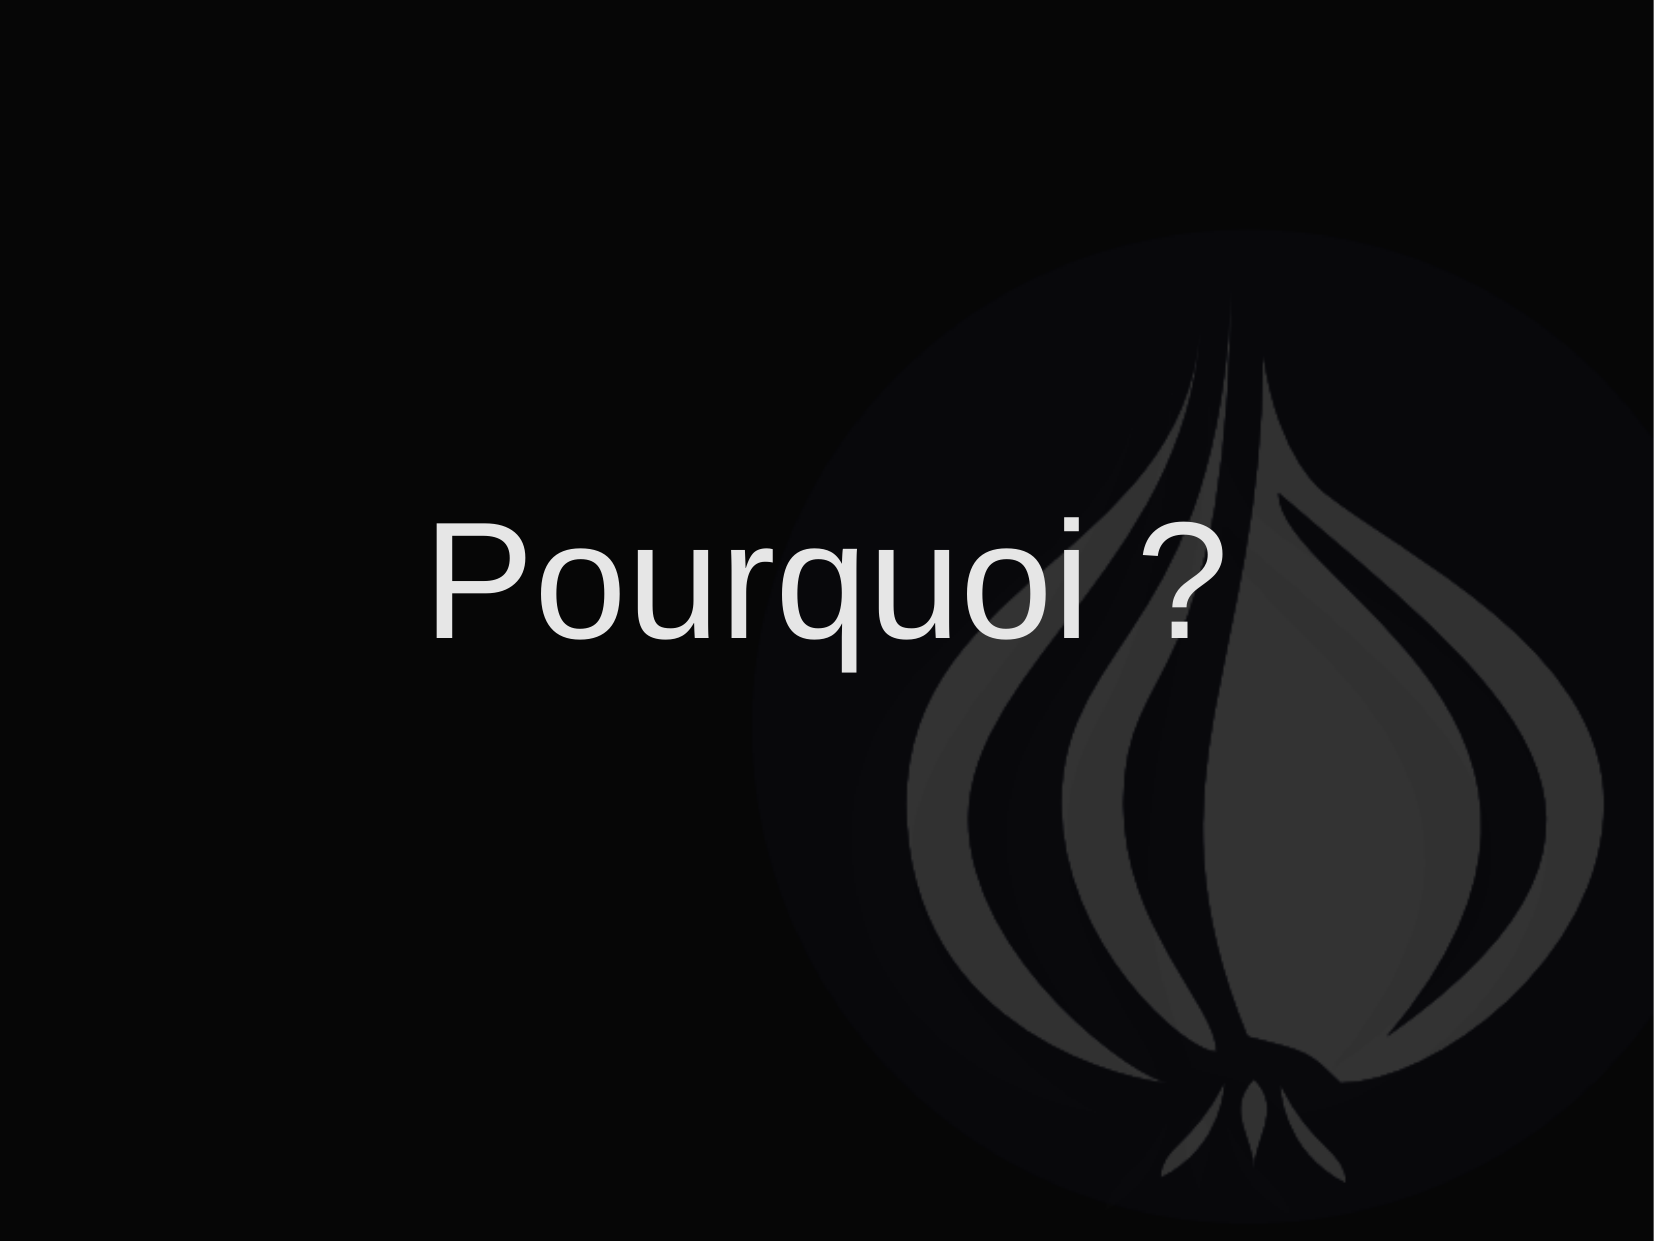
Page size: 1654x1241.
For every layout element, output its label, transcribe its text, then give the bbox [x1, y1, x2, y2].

subtitle Pourquoi ? [82, 59, 1571, 1102]
picture [0, 0, 1654, 1241]
